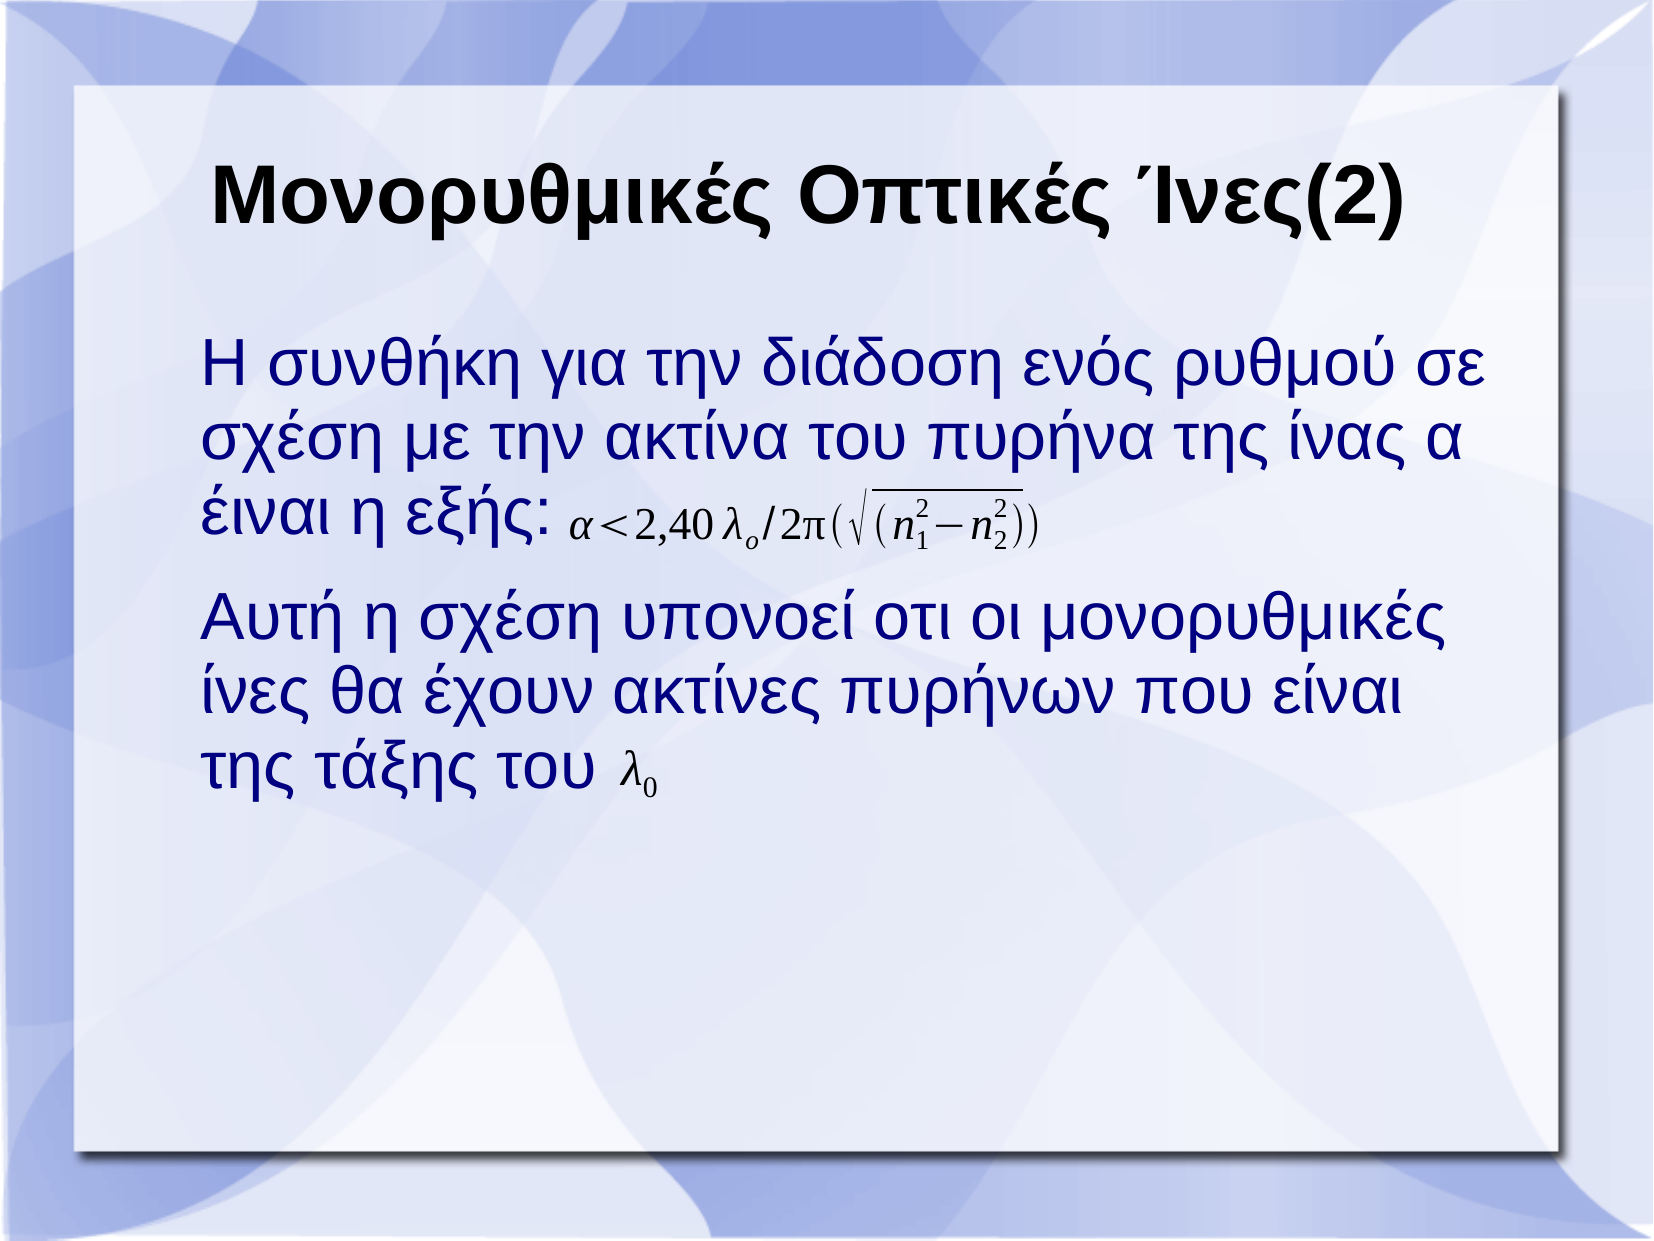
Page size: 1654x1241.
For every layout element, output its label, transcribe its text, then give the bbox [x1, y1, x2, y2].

title Μονορυθμικές Οπτικές Ίνες(2) [82, 90, 1535, 298]
list Η συνθήκη για την διάδοση ενός ρυθμού σε σχέση με την ακτίνα του πυρήνα της ίνας α έιναι η εξής: Αυτή η σχέση υπονοεί οτι οι μονορυθμικές ίνες θα έχουν ακτίνες πυρήνων που είναι της τάξης του [129, 324, 1488, 975]
picture [0, 0, 1654, 1241]
chart [562, 487, 1046, 557]
chart [610, 741, 665, 805]
